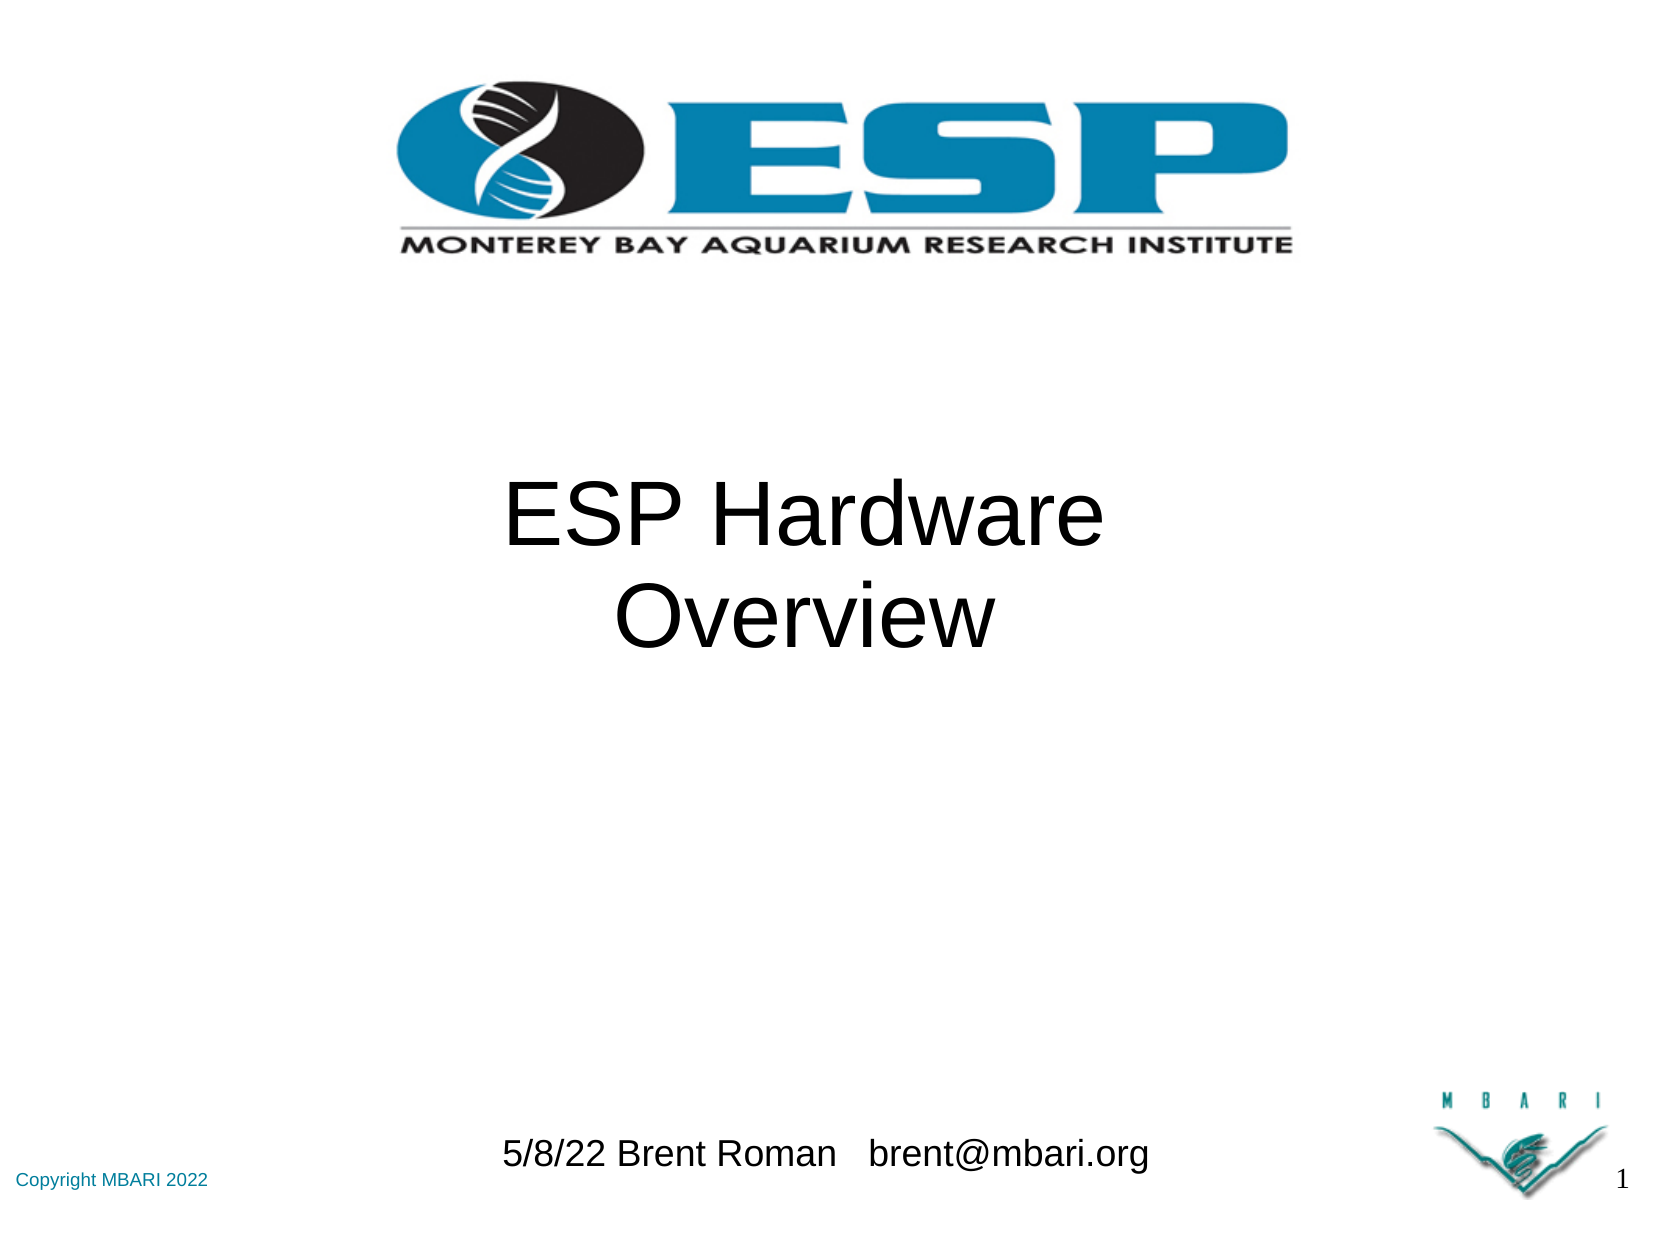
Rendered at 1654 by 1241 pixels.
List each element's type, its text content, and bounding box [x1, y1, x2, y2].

picture [1426, 1091, 1613, 1200]
text_box 5/8/22 Brent Roman brent@mbari.org [487, 1125, 1165, 1182]
picture [375, 74, 1313, 263]
text_box ESP Hardware Overview [487, 455, 1186, 676]
